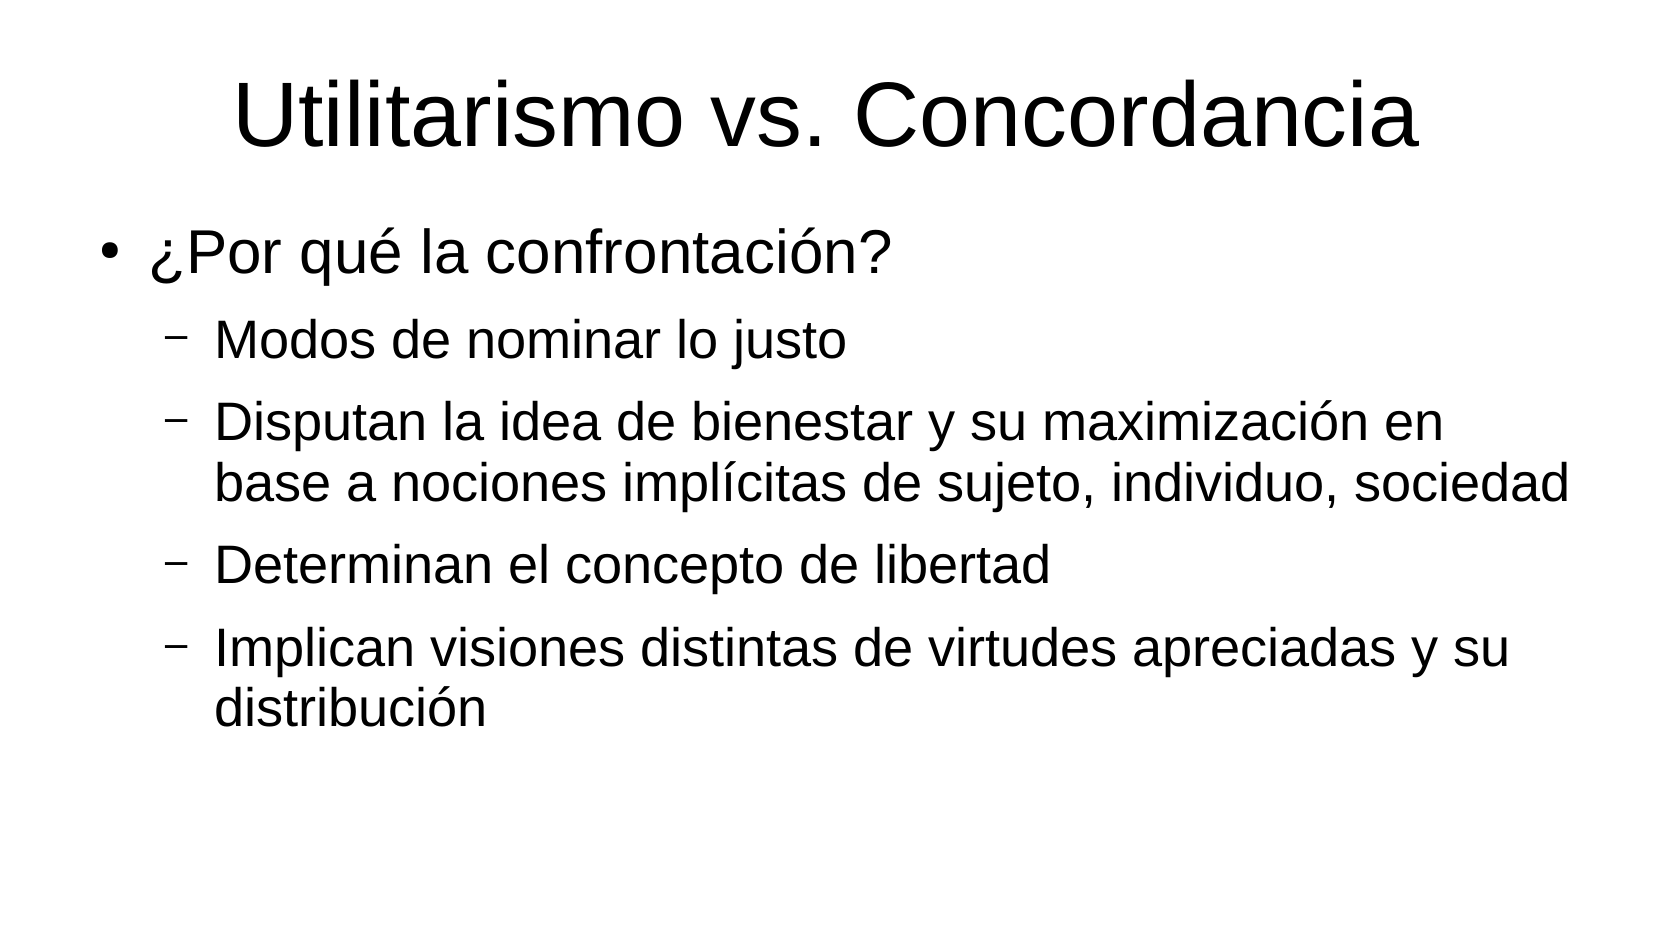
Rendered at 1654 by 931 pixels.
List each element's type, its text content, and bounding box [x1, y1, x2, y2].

title Utilitarismo vs. Concordancia [82, 37, 1571, 193]
list ¿Por qué la confrontación? Modos de nominar lo justo Disputan la idea de bienestar y su maximización en base a nociones implícitas de sujeto, individuo, sociedad Determinan el concepto de libertad Implican visiones distintas de virtudes apreciadas y su distribución [82, 217, 1571, 758]
